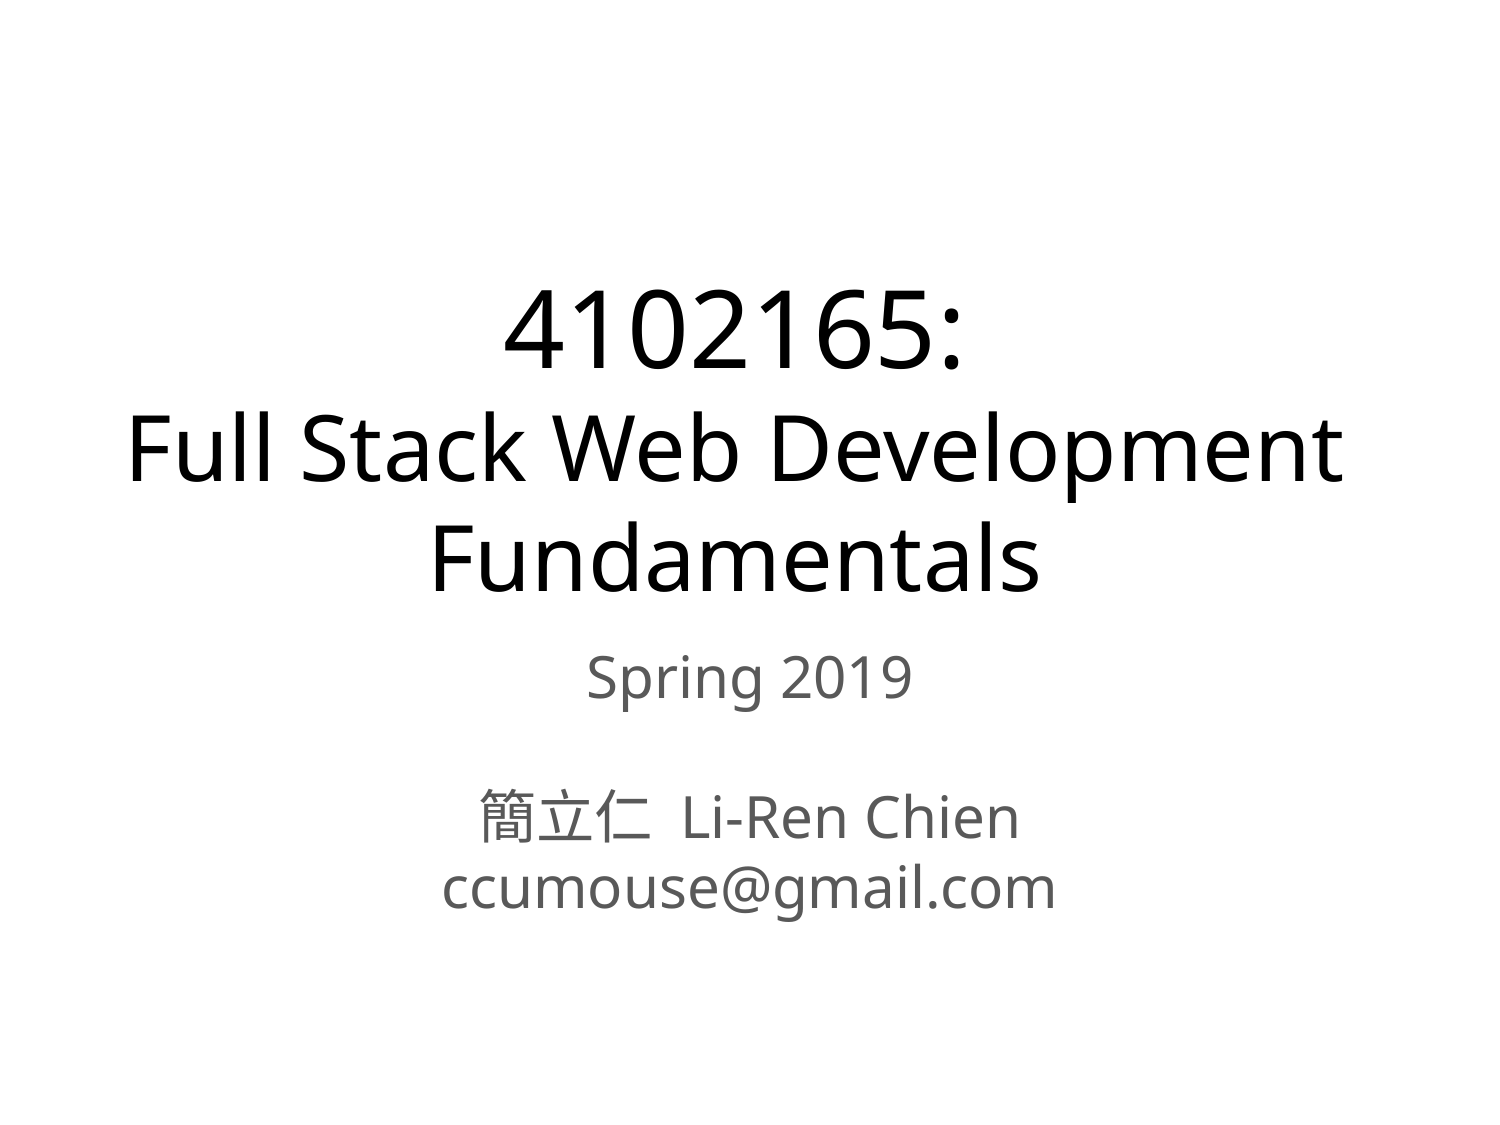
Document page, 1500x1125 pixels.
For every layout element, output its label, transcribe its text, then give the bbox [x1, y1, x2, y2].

subtitle Spring 2019 簡立仁 Li-Ren Chien ccumouse@gmail.com [51, 625, 1449, 949]
title 4102165: Full Stack Web Development Fundamentals [36, 176, 1434, 626]
